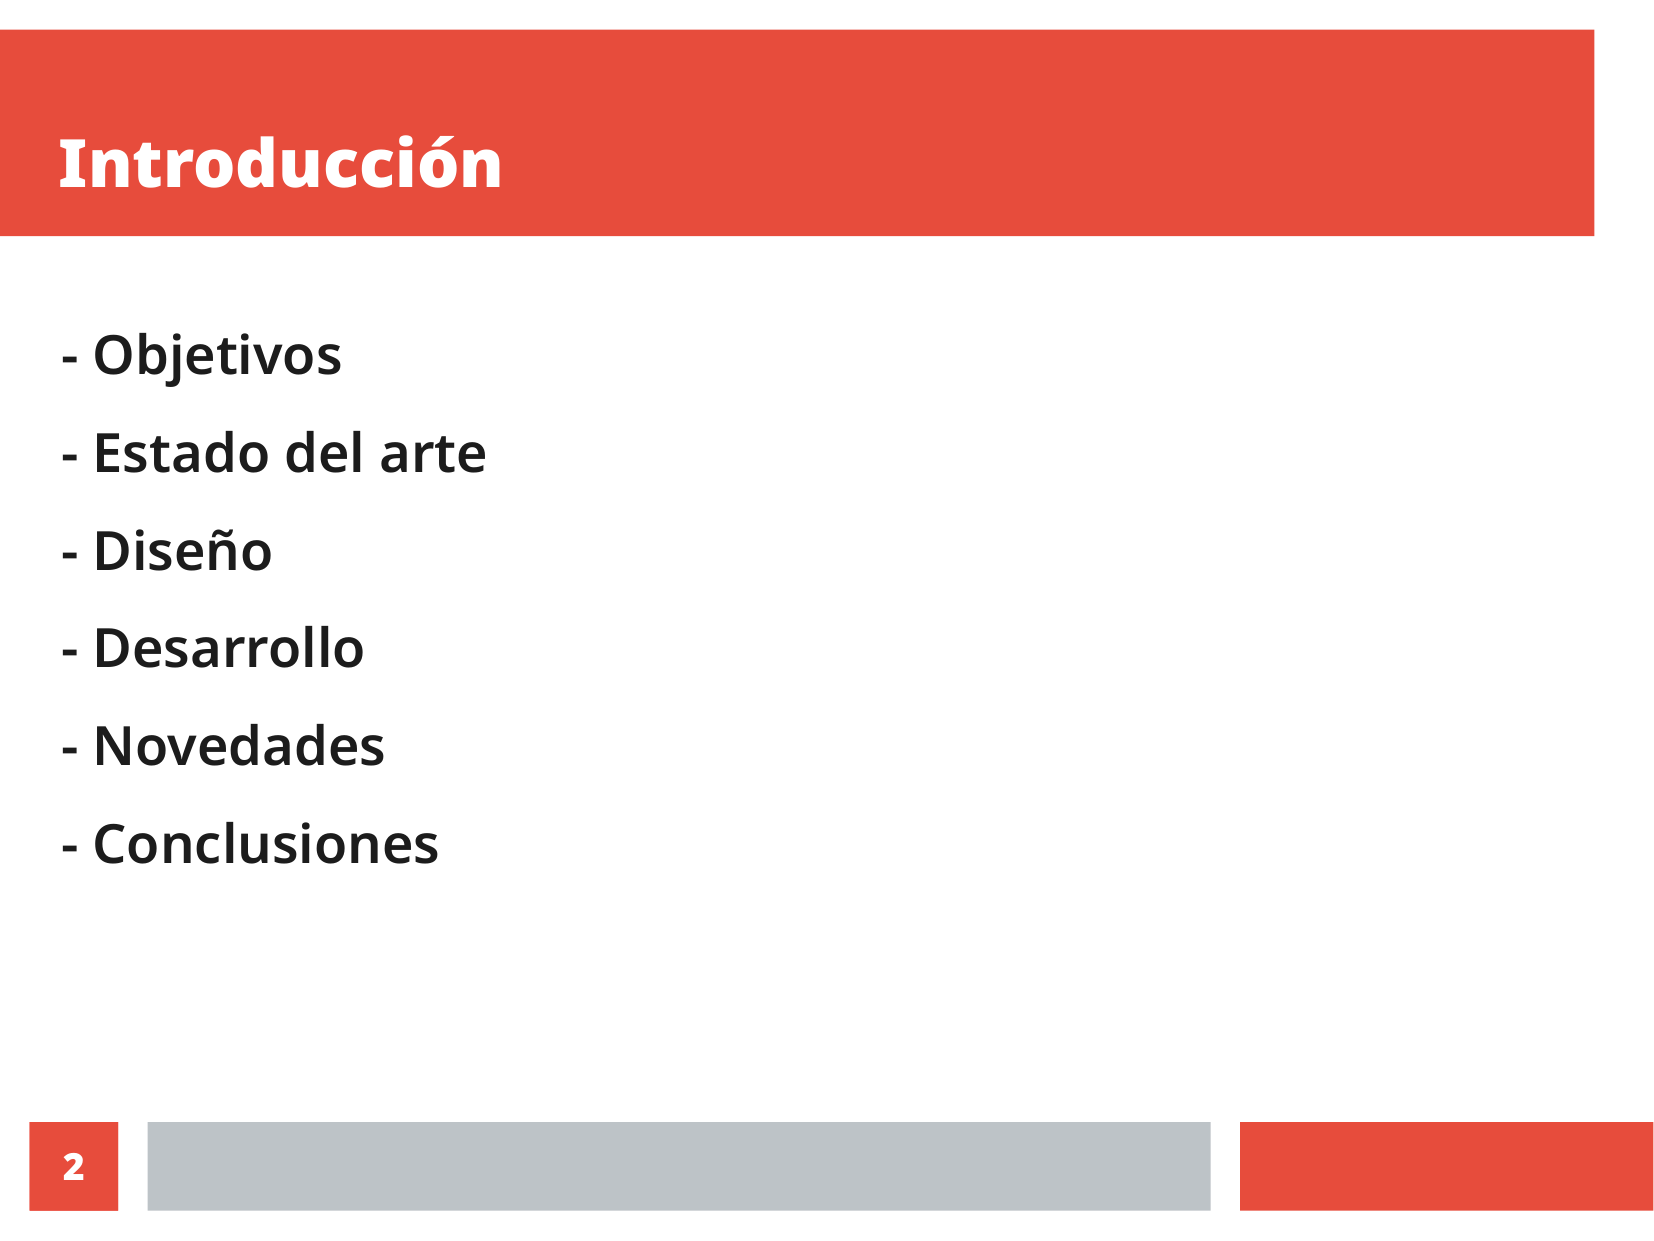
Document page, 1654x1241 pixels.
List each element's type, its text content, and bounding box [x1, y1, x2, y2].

list - Objetivos - Estado del arte - Diseño - Desarrollo - Novedades - Conclusiones [61, 218, 1568, 987]
title Introducción [59, 59, 1595, 207]
